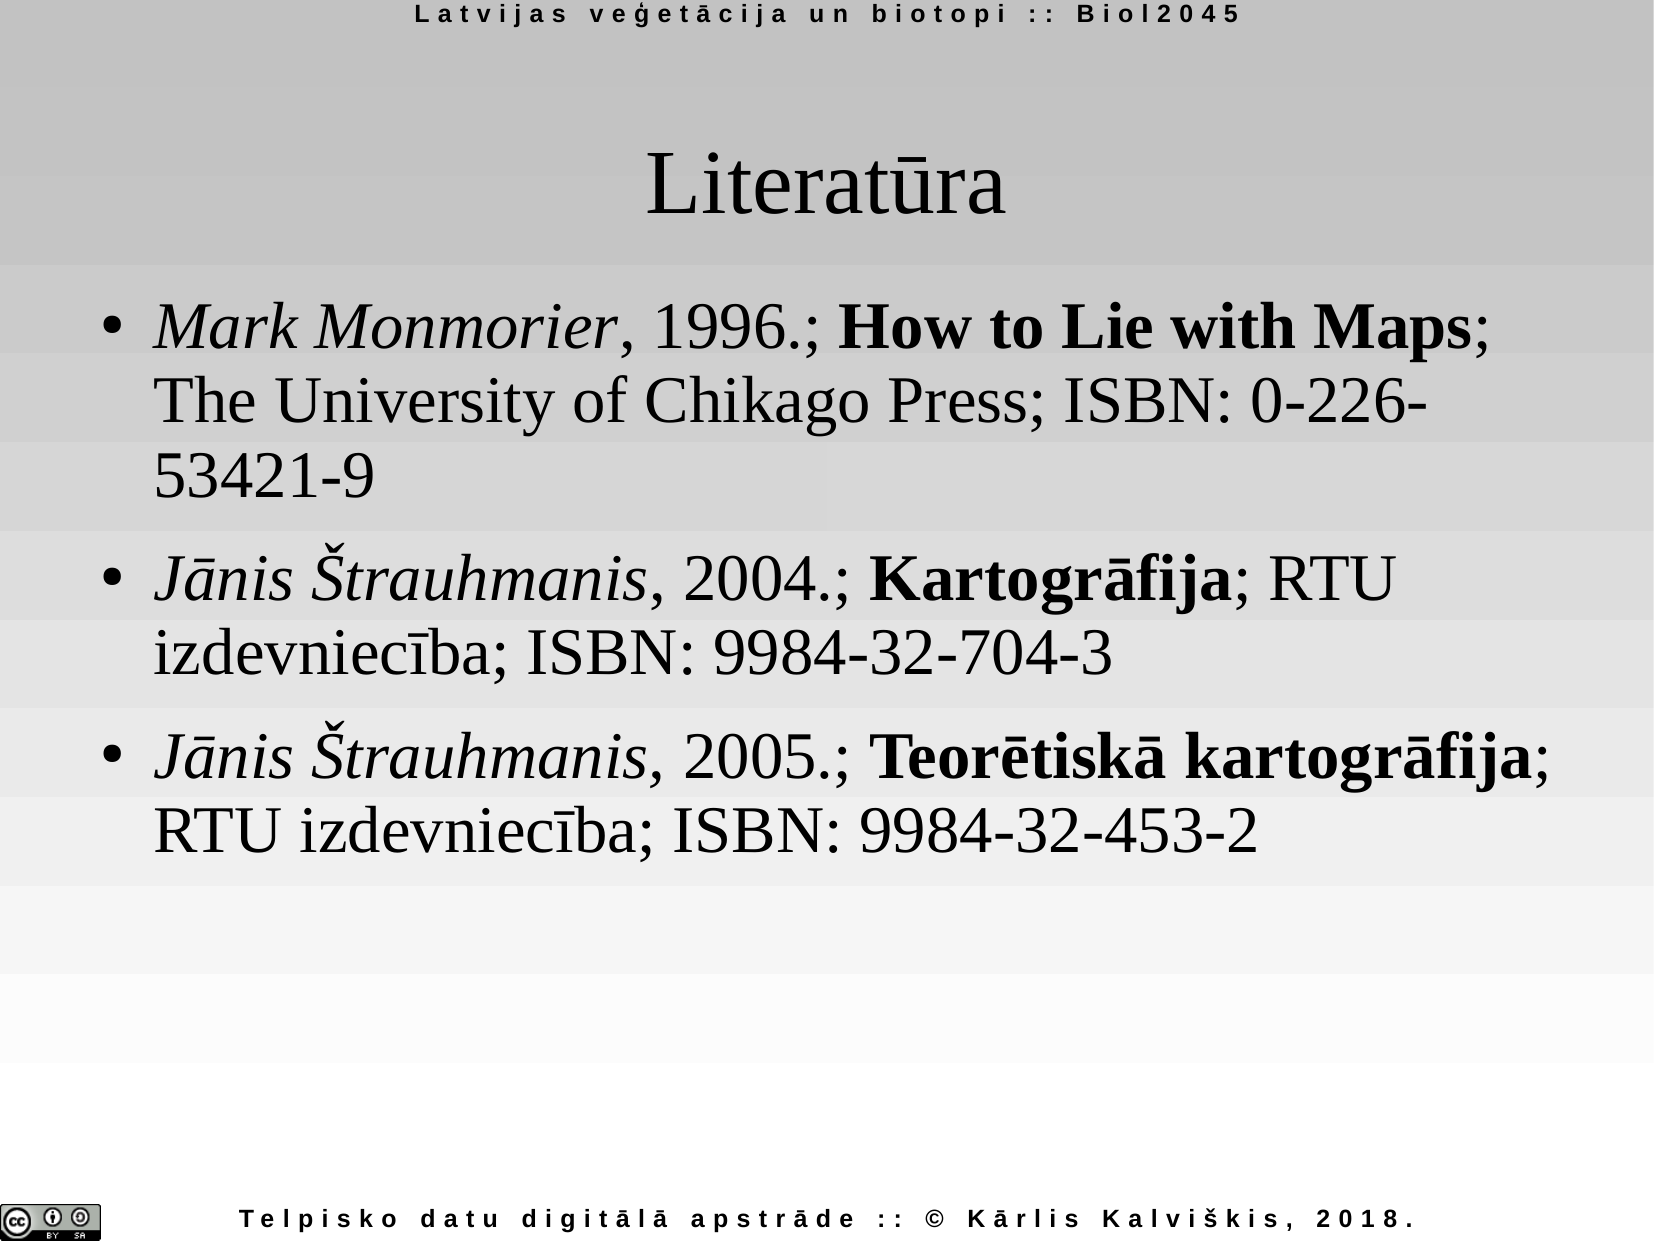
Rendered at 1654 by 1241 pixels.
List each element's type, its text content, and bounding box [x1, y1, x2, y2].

list Mark Monmorier, 1996.; How to Lie with Maps; The University of Chikago Press; ISBN: 0-226-53421-9 Jānis Štrauhmanis, 2004.; Kartogrāfija; RTU izdevniecība; ISBN: 9984-32-704-3 Jānis Štrauhmanis, 2005.; Teorētiskā kartogrāfija; RTU izdevniecība; ISBN: 9984-32-453-2 [82, 289, 1571, 1113]
picture [0, 0, 1654, 1241]
title Literatūra [29, 49, 1625, 296]
